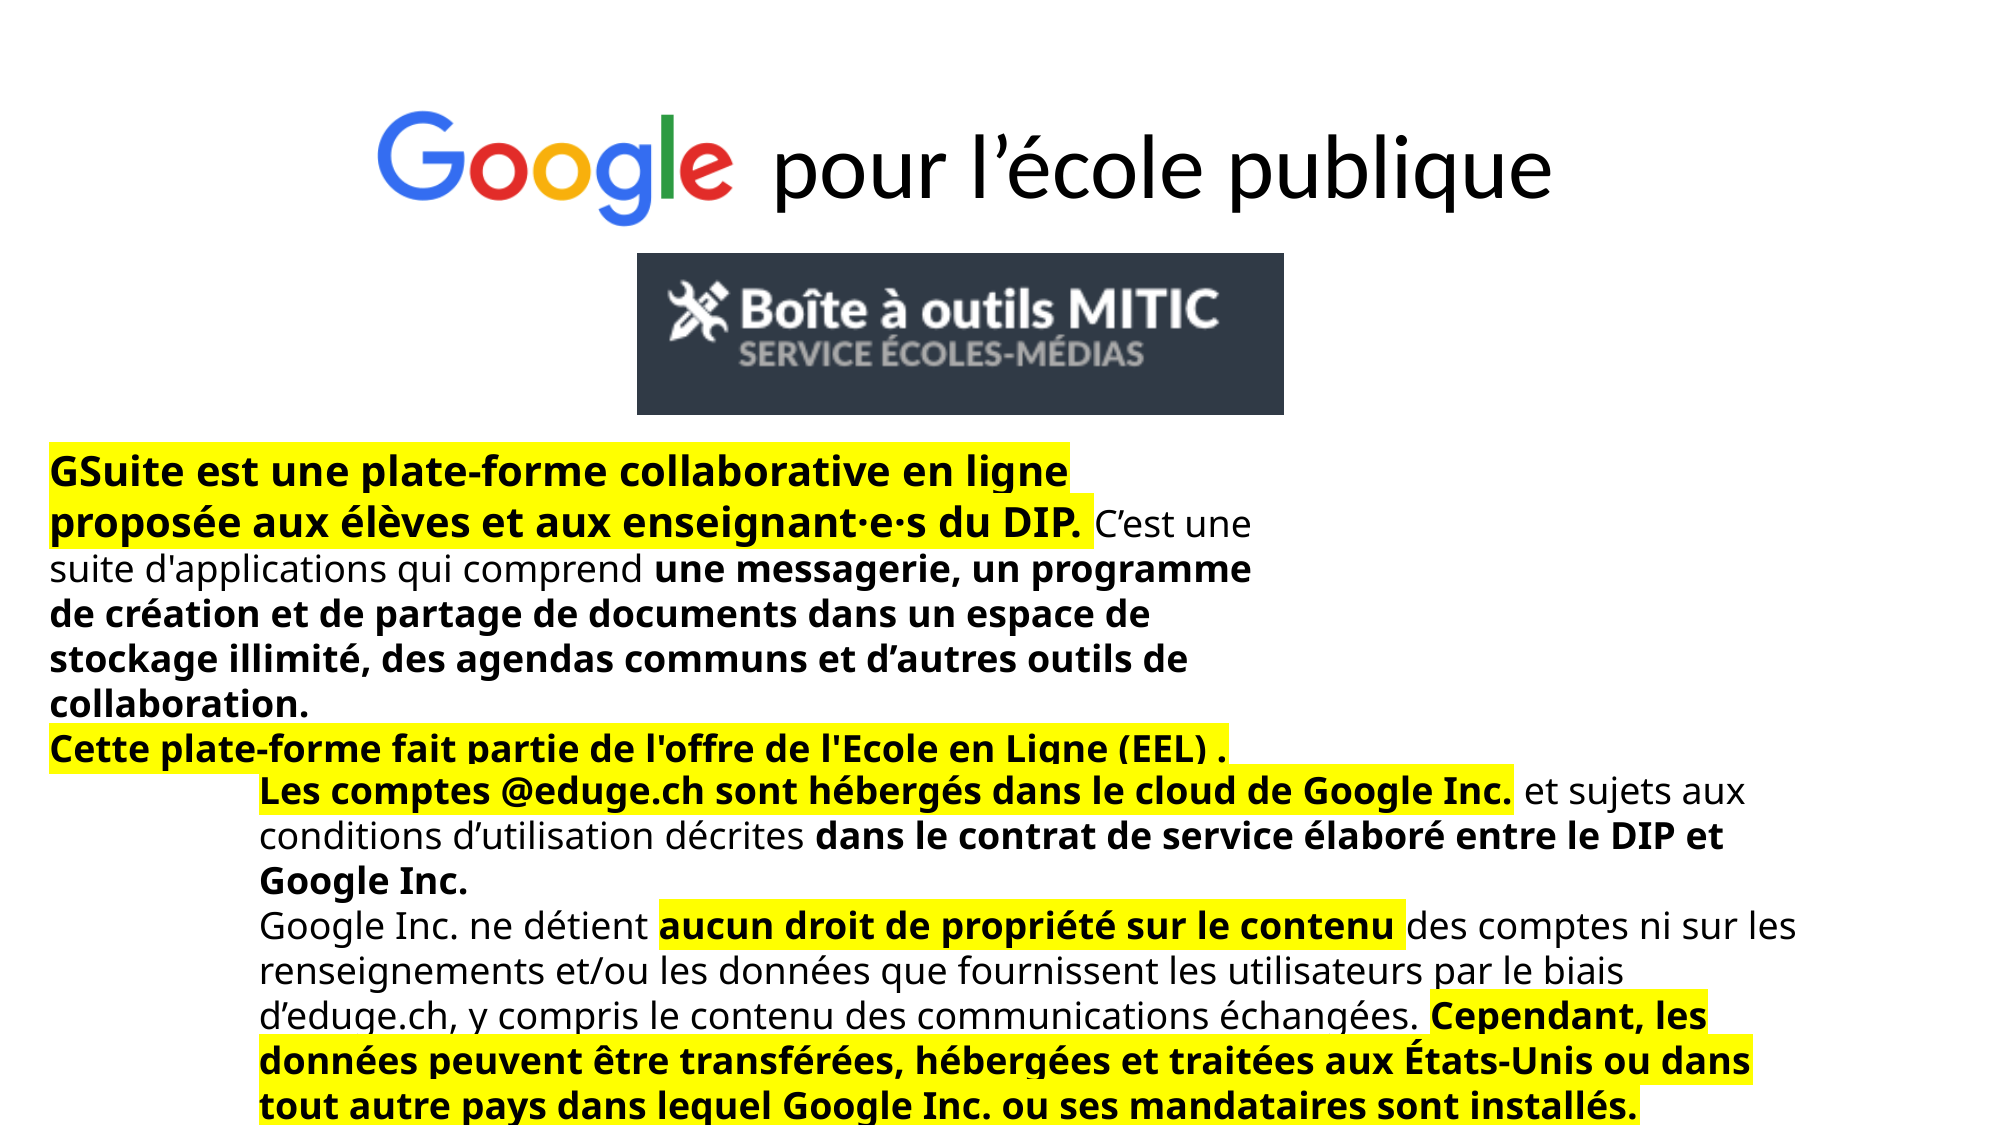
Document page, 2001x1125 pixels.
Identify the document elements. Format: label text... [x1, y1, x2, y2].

text_box Les comptes @eduge.ch sont hébergés dans le cloud de Google Inc. et sujets aux conditions d’utilisation décrites dans le contrat de service élaboré entre le DIP et Google Inc. Google Inc. ne détient aucun droit de propriété sur le contenu des comptes ni sur les renseignements et/ou les données que fournissent les utilisateurs par le biais d’eduge.ch, y compris le contenu des communications échangées. Cependant, les données peuvent être transférées, hébergées et traitées aux États-Unis ou dans tout autre pays dans lequel Google Inc. ou ses mandataires sont installés. [244, 759, 1821, 1125]
picture [377, 108, 738, 235]
picture [637, 253, 1284, 415]
title pour l’école publique [522, 59, 1743, 278]
text_box GSuite est une plate-forme collaborative en ligne proposée aux élèves et aux enseignant·e·s du DIP. C’est une suite d'applications qui comprend une messagerie, un programme de création et de partage de documents dans un espace de stockage illimité, des agendas communs et d’autres outils de collaboration. Cette plate-forme fait partie de l'offre de l'Ecole en Ligne (EEL) . [34, 438, 1284, 778]
